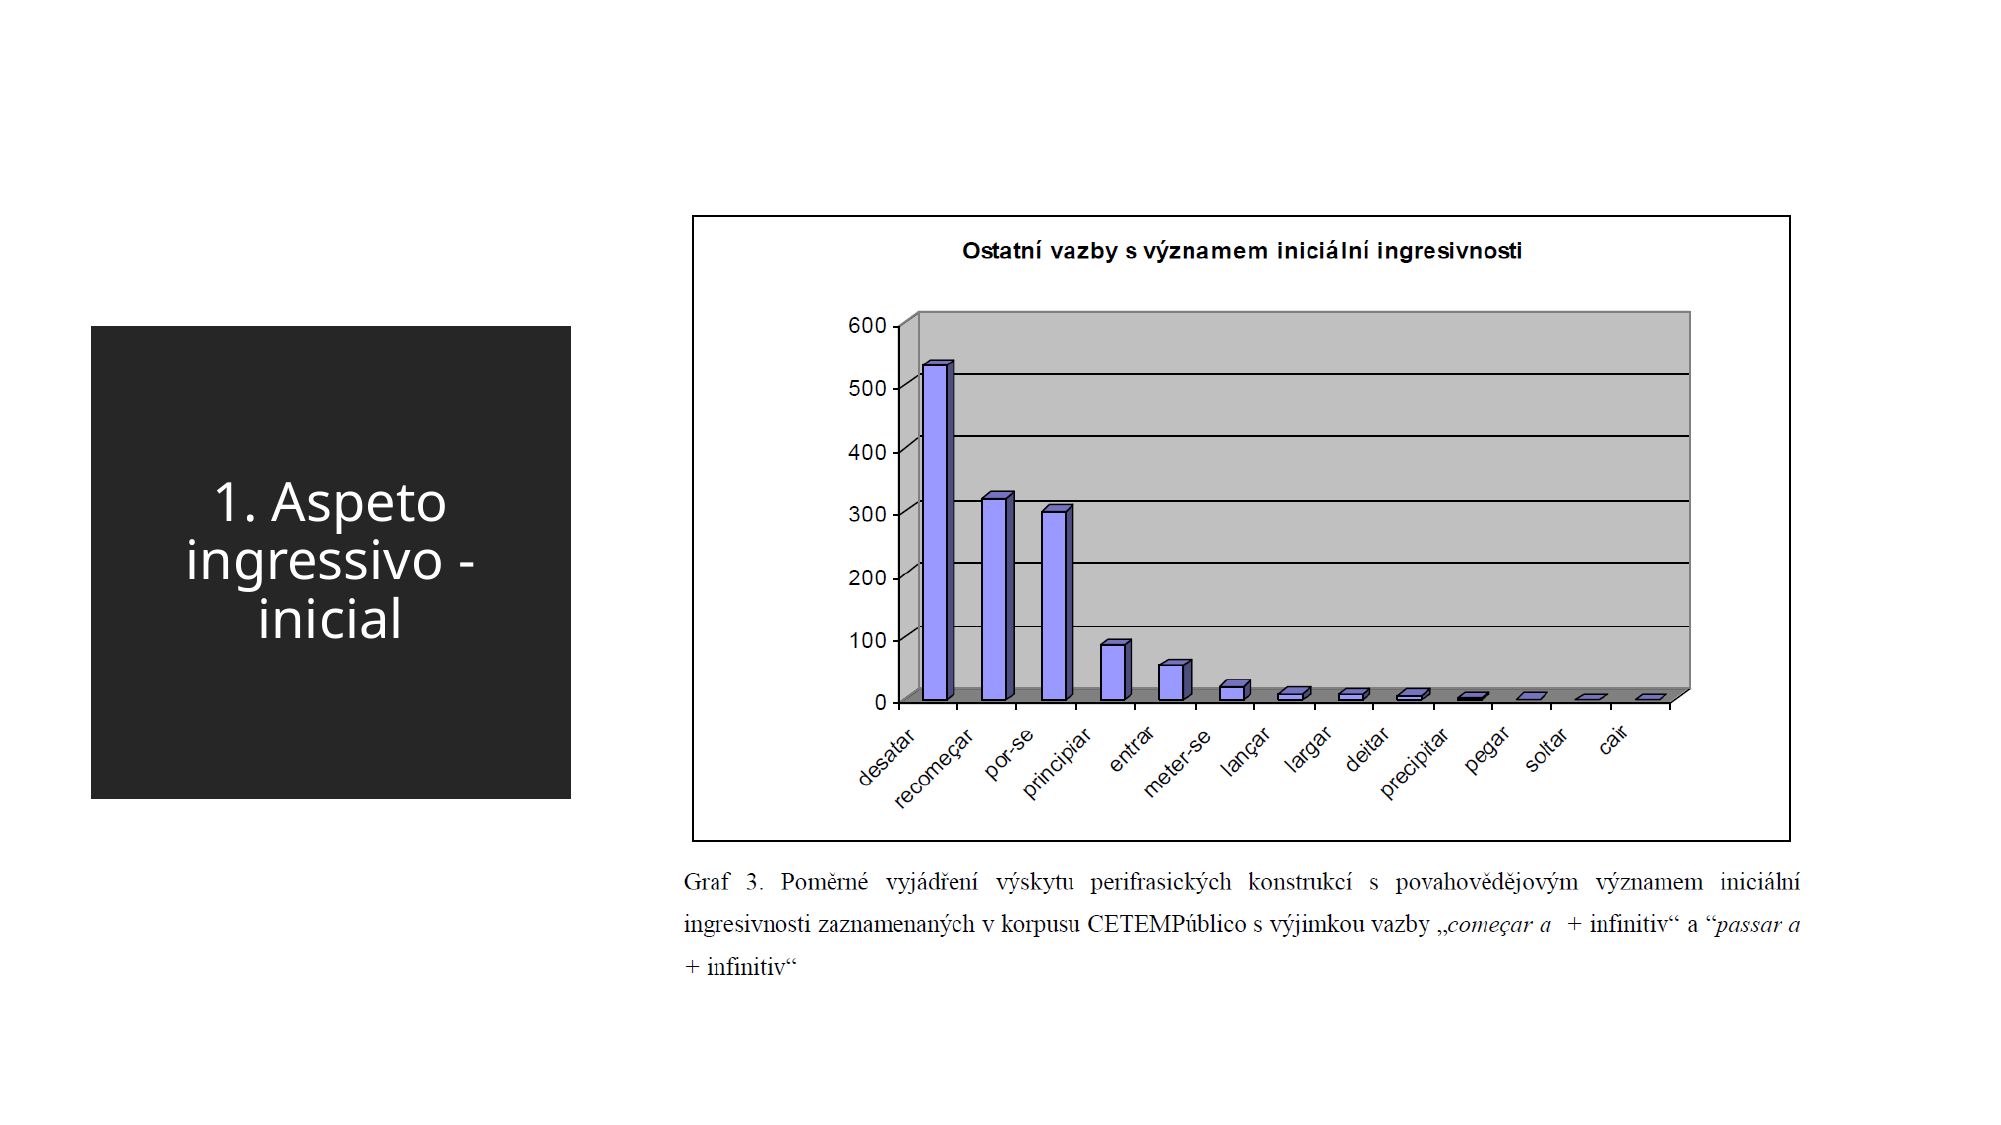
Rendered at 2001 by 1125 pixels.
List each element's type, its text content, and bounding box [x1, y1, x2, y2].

picture [598, 153, 1840, 994]
title 1. Aspeto ingressivo - inicial [105, 340, 557, 785]
